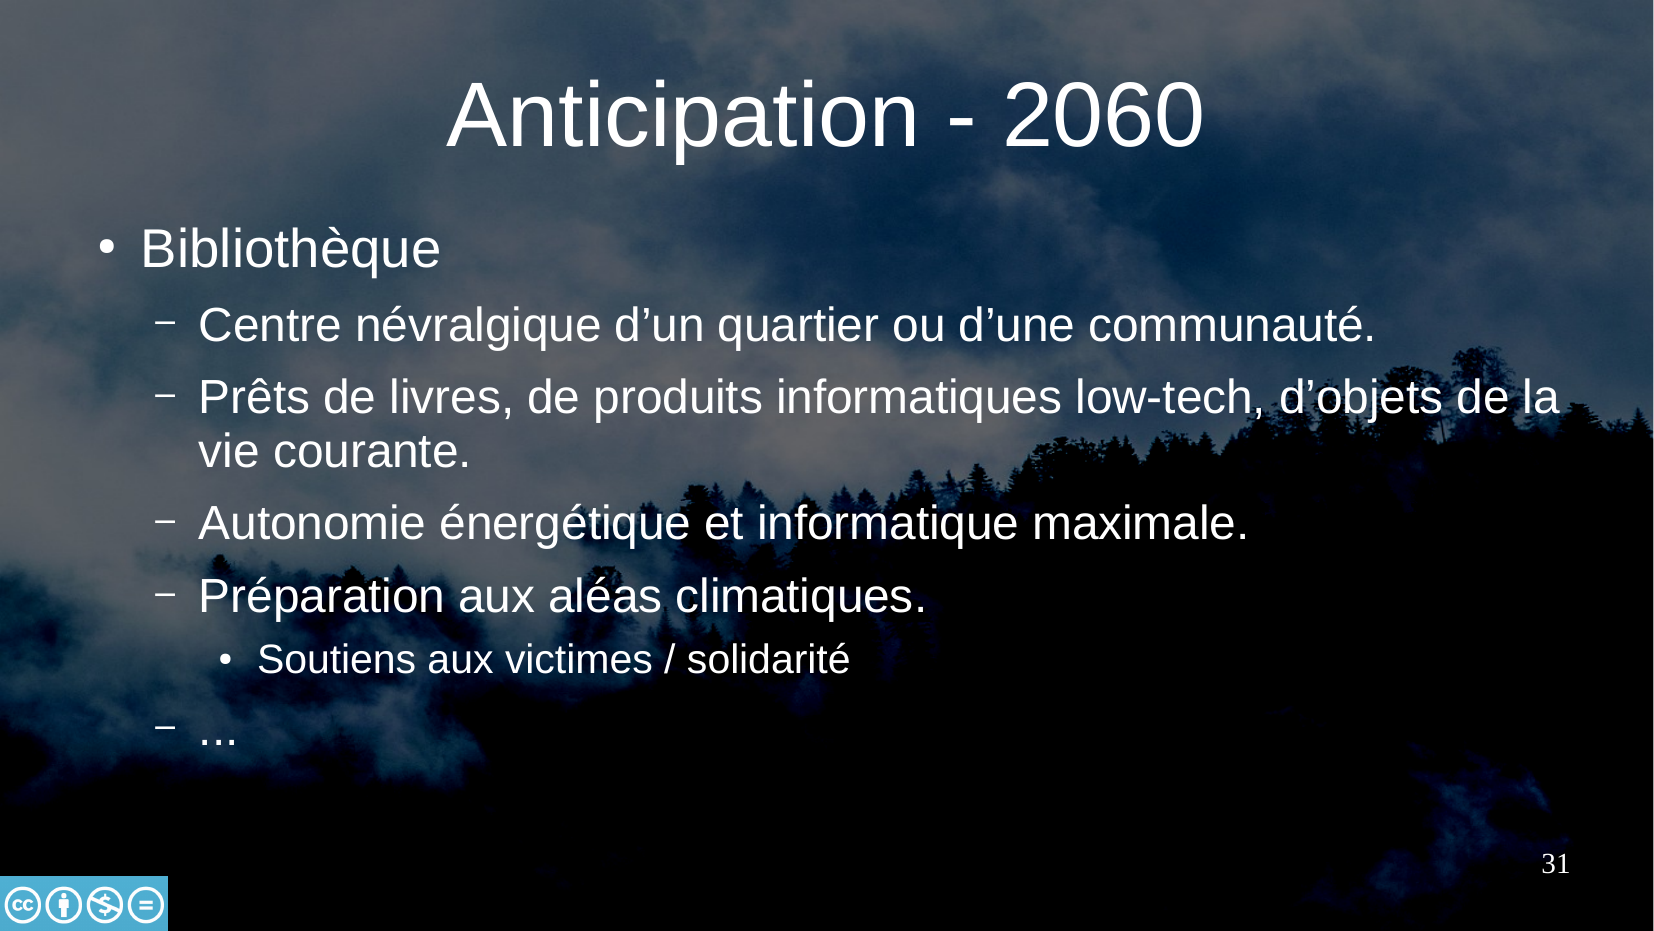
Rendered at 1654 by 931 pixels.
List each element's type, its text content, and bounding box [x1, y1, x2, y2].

picture [0, 876, 168, 931]
list Bibliothèque Centre névralgique d’un quartier ou d’une communauté. Prêts de livres, de produits informatiques low-tech, d’objets de la vie courante. Autonomie énergétique et informatique maximale. Préparation aux aléas climatiques. Soutiens aux victimes / solidarité ... [82, 217, 1571, 758]
title Anticipation - 2060 [82, 37, 1571, 193]
